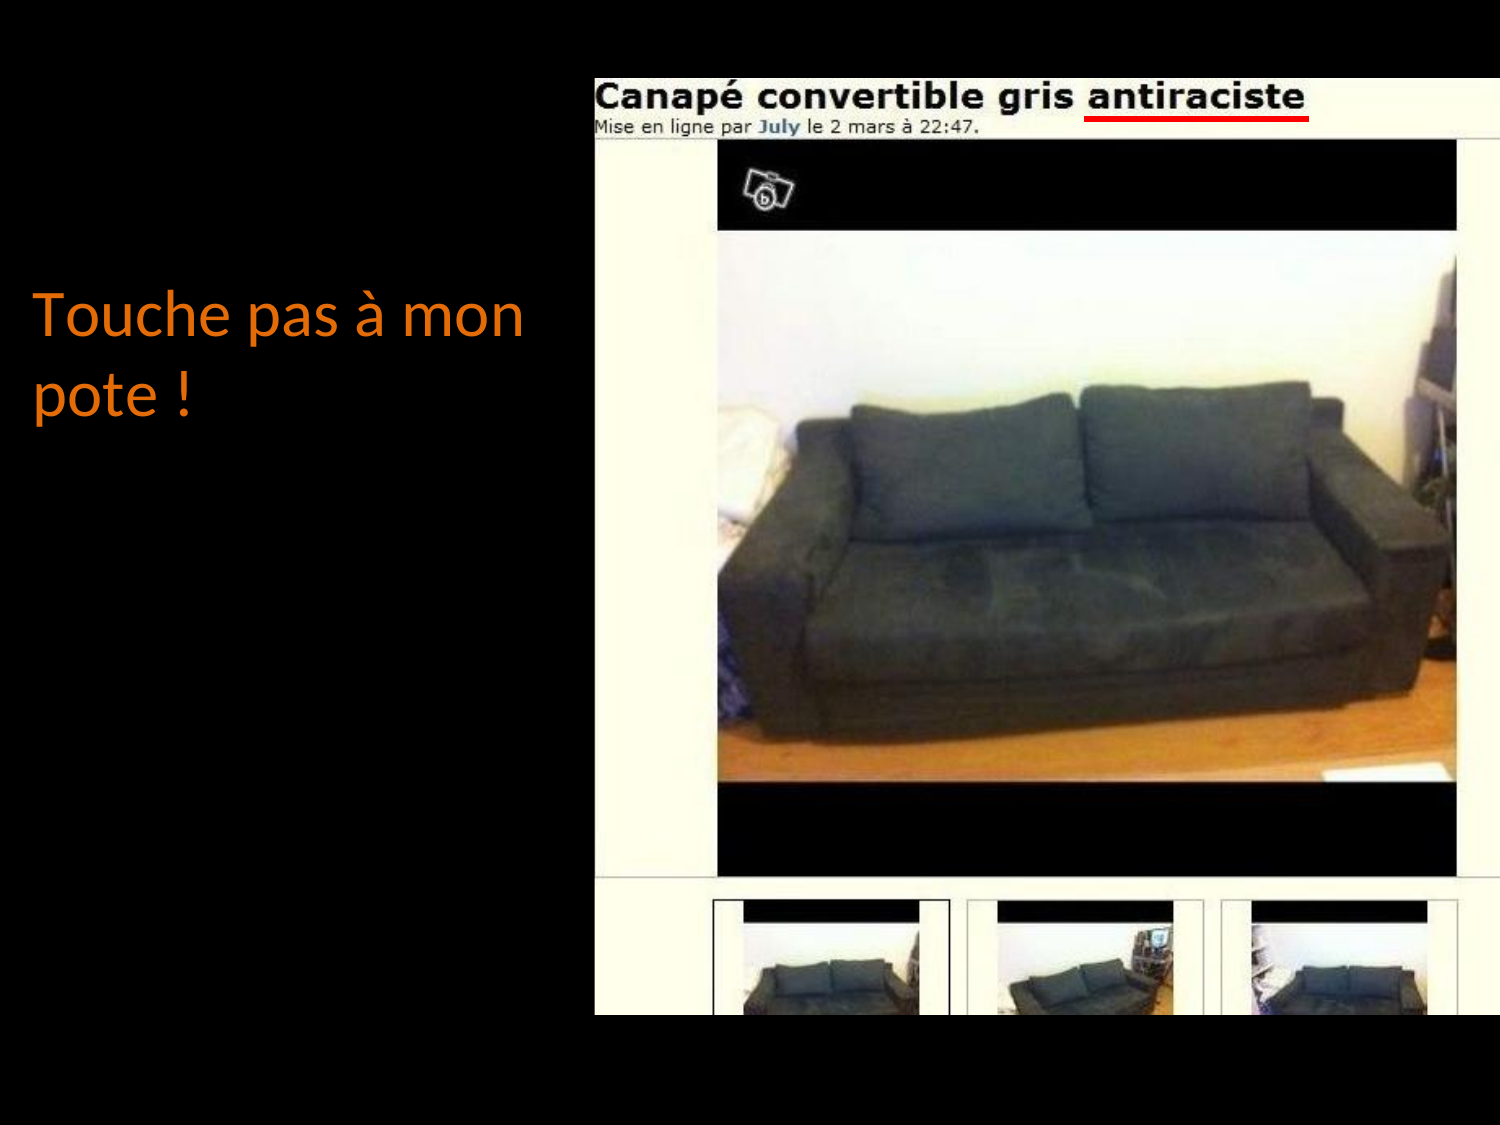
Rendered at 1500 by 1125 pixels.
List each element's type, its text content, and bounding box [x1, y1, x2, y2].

list Touche pas à mon pote ! [17, 262, 550, 598]
picture [594, 78, 1500, 1015]
